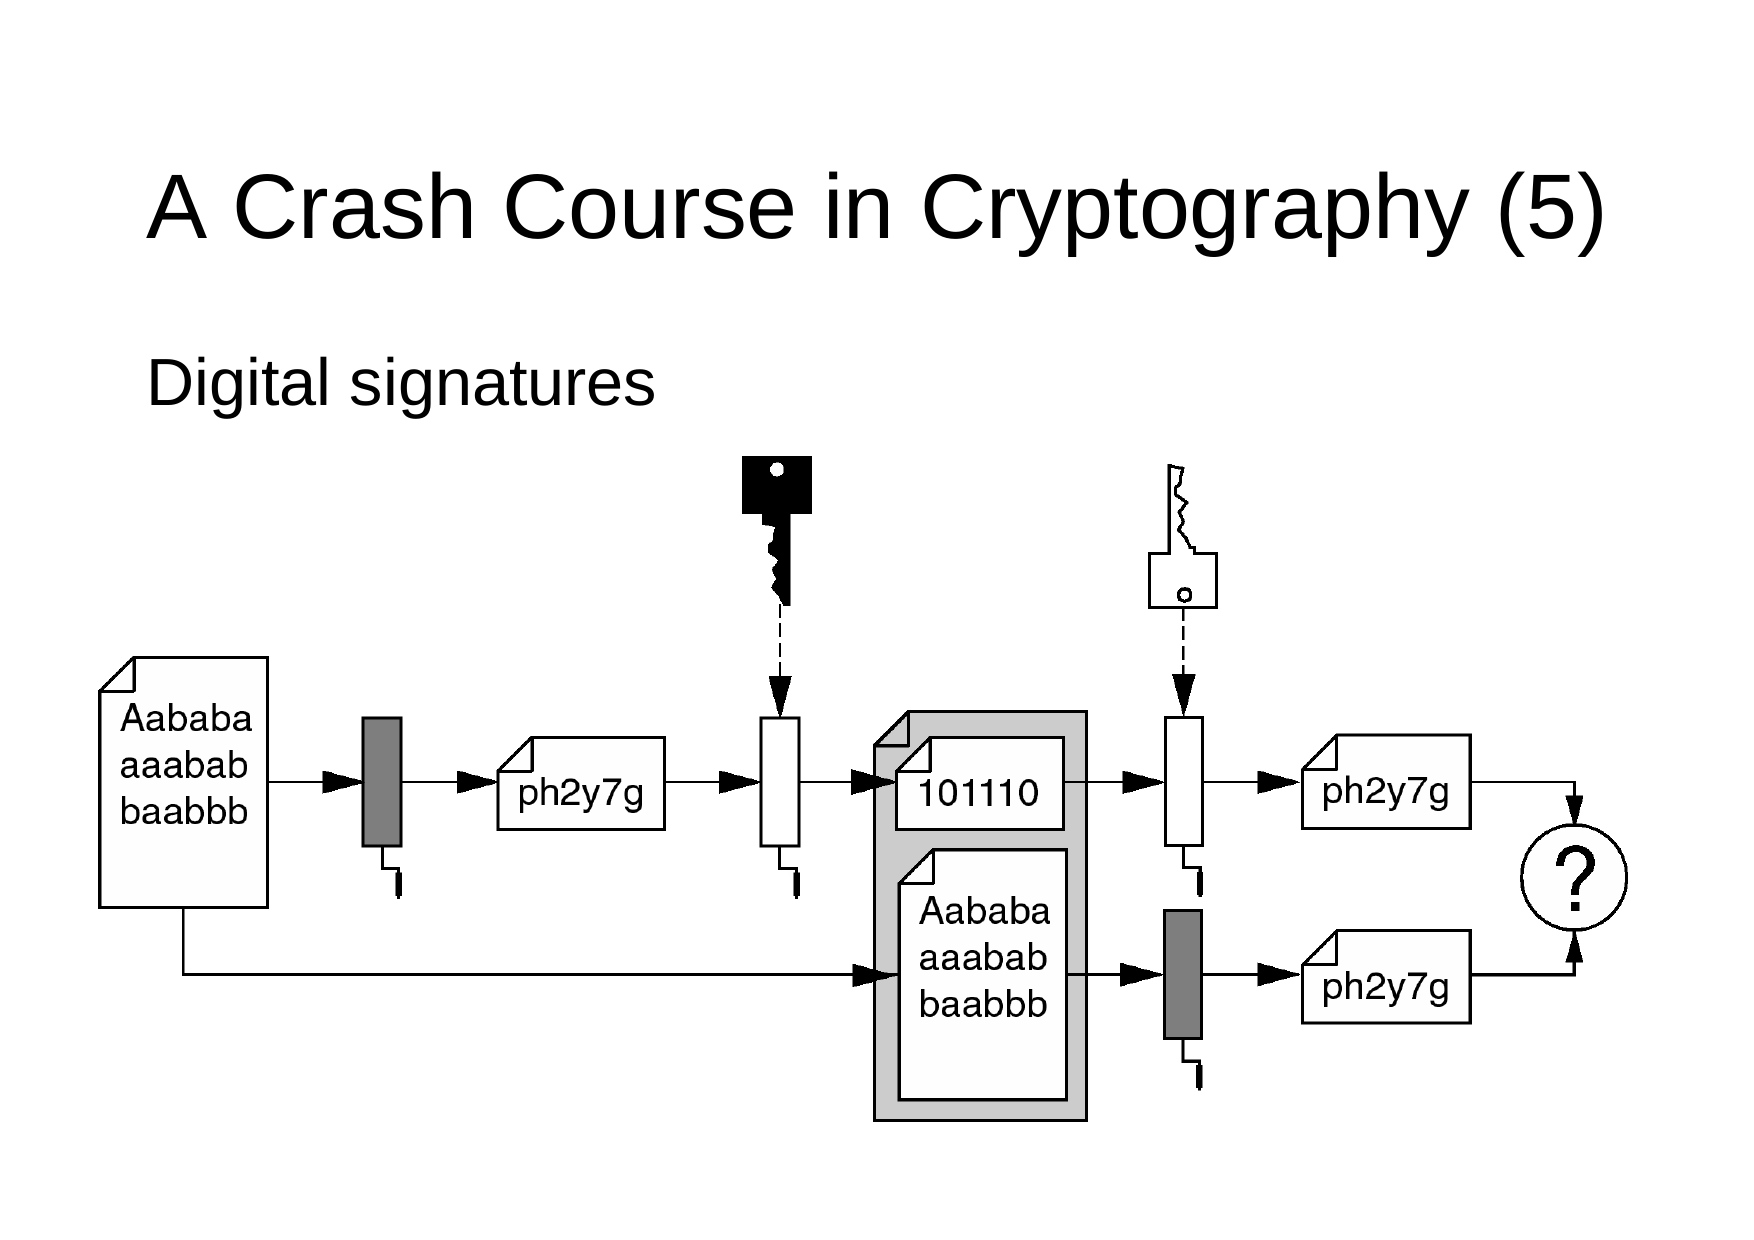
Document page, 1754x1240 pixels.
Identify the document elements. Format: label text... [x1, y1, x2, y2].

title A Crash Course in Cryptography (5) [128, 102, 1627, 310]
list Digital signatures [128, 1122, 1627, 1126]
list Digital signatures [128, 344, 1627, 456]
picture [98, 456, 1628, 1122]
